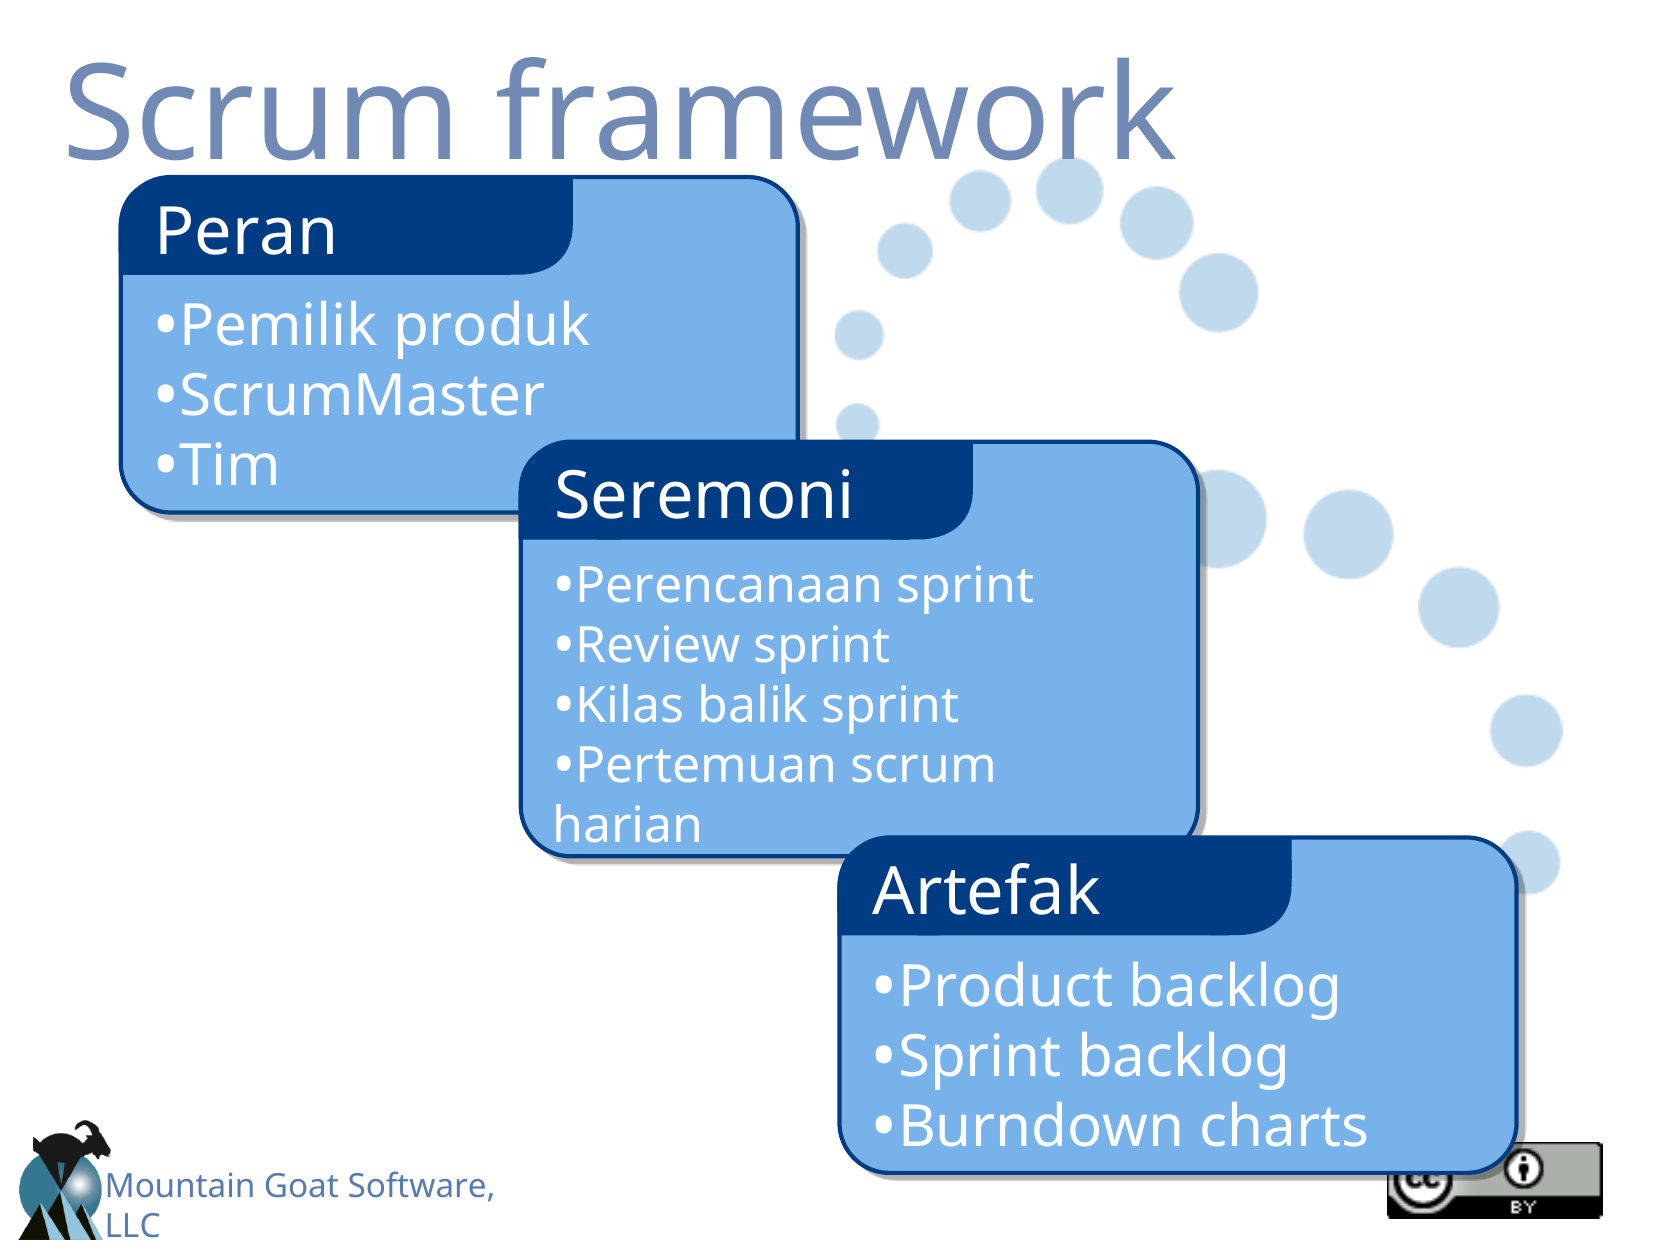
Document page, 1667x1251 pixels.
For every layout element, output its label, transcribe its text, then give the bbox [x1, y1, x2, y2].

picture [835, 857, 845, 1096]
picture [835, 194, 1563, 1096]
text_box [118, 177, 1517, 1173]
picture [18, 1120, 111, 1240]
text_box Pemilik produk ScrumMaster Tim [143, 279, 605, 496]
text_box Peran [145, 179, 494, 271]
picture [1387, 1142, 1603, 1219]
text_box Artefak [864, 839, 1213, 932]
text_box Seremoni [545, 443, 934, 536]
text_box Perencanaan sprint Review sprint Kilas balik sprint Pertemuan scrum harian [543, 543, 1148, 828]
text_box Product backlog Sprint backlog Burndown charts [862, 939, 1482, 1157]
title Scrum framework [56, 18, 1609, 194]
